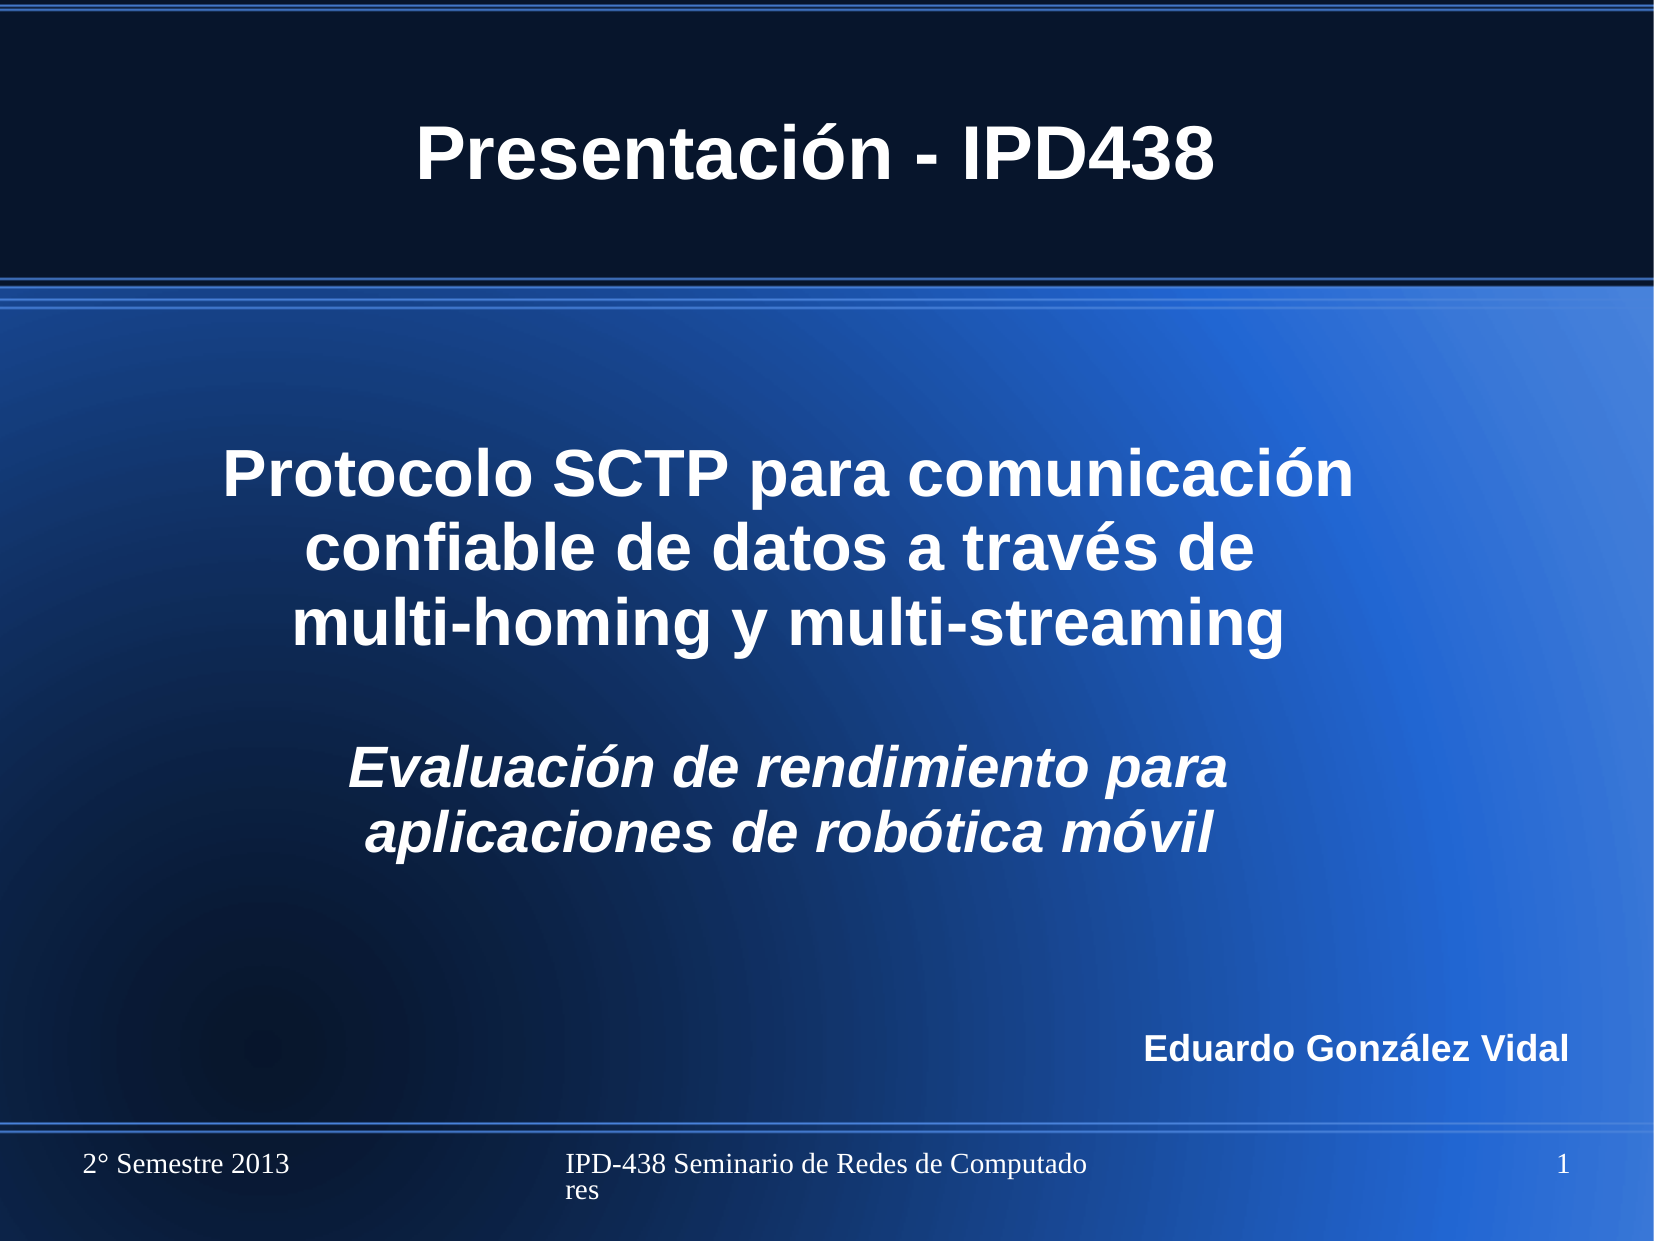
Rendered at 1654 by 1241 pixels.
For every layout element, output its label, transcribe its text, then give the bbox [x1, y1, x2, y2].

title Presentación - IPD438 [82, 49, 1571, 257]
subtitle Protocolo SCTP para comunicación confiable de datos a través de multi-homing y multi-streaming Evaluación de rendimiento para aplicaciones de robótica móvil [199, 400, 1381, 901]
picture [0, 0, 1654, 1241]
text_box Eduardo González Vidal [1128, 1020, 1654, 1119]
